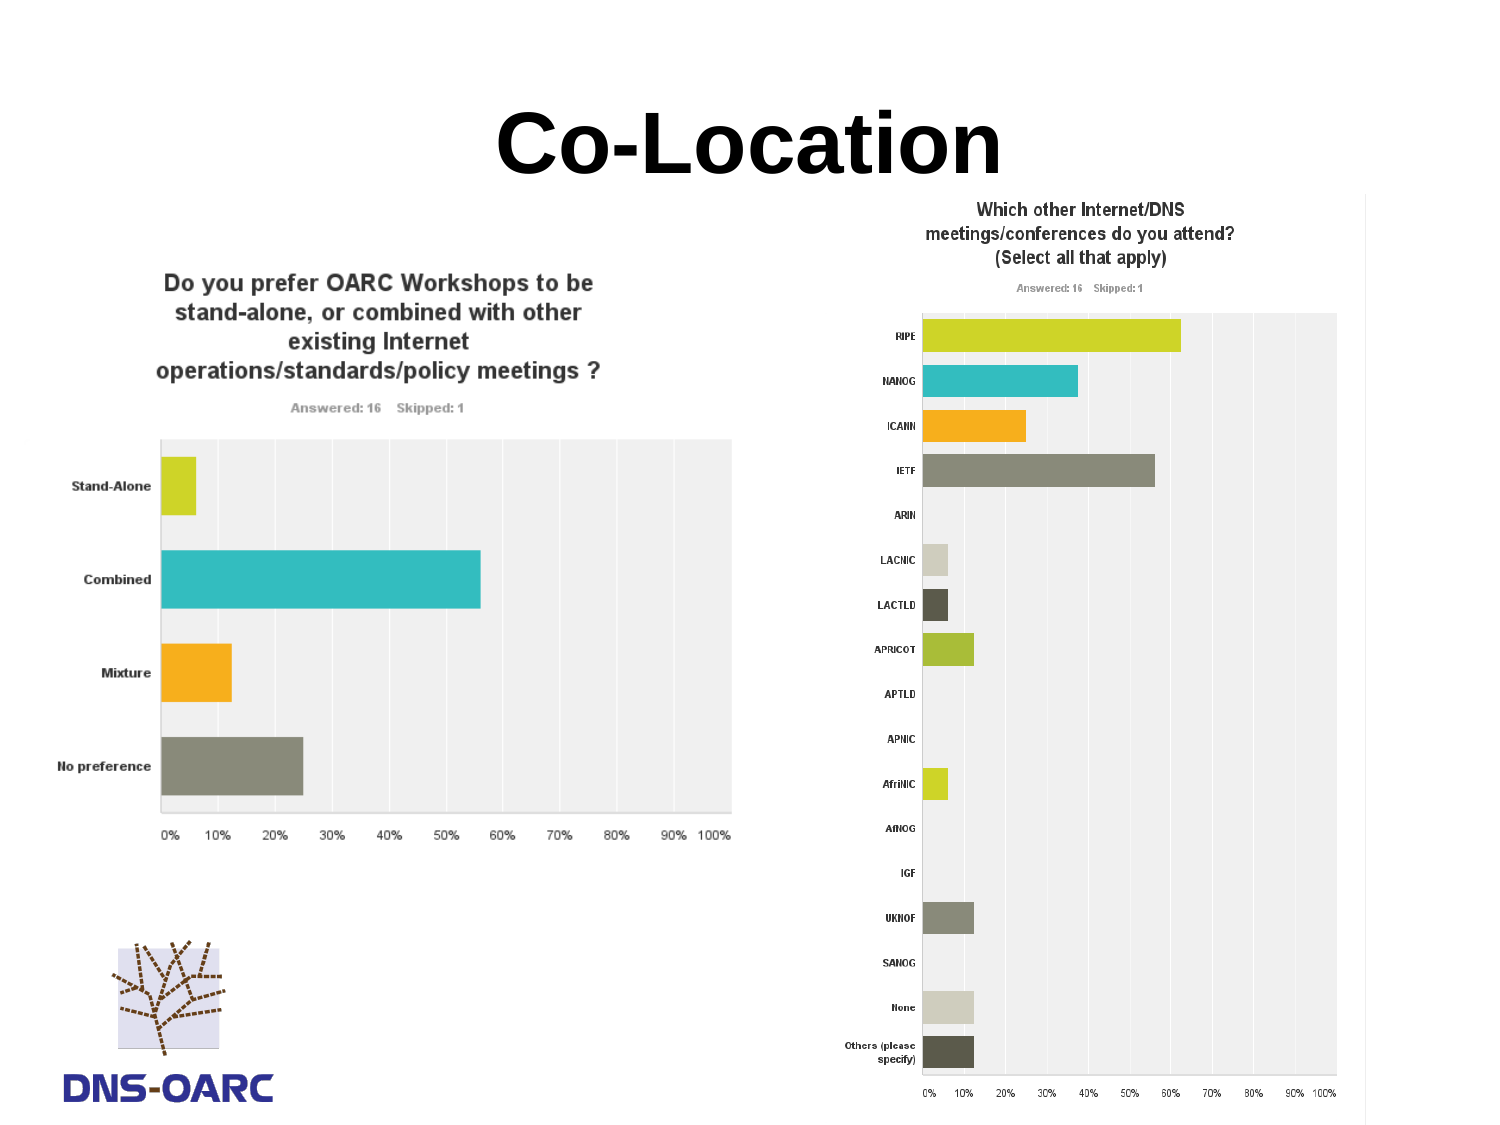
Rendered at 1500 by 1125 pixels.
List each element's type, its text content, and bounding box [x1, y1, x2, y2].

picture [60, 936, 277, 1106]
picture [825, 194, 1366, 1125]
title Co-Location [75, 44, 1425, 233]
picture [20, 269, 770, 855]
